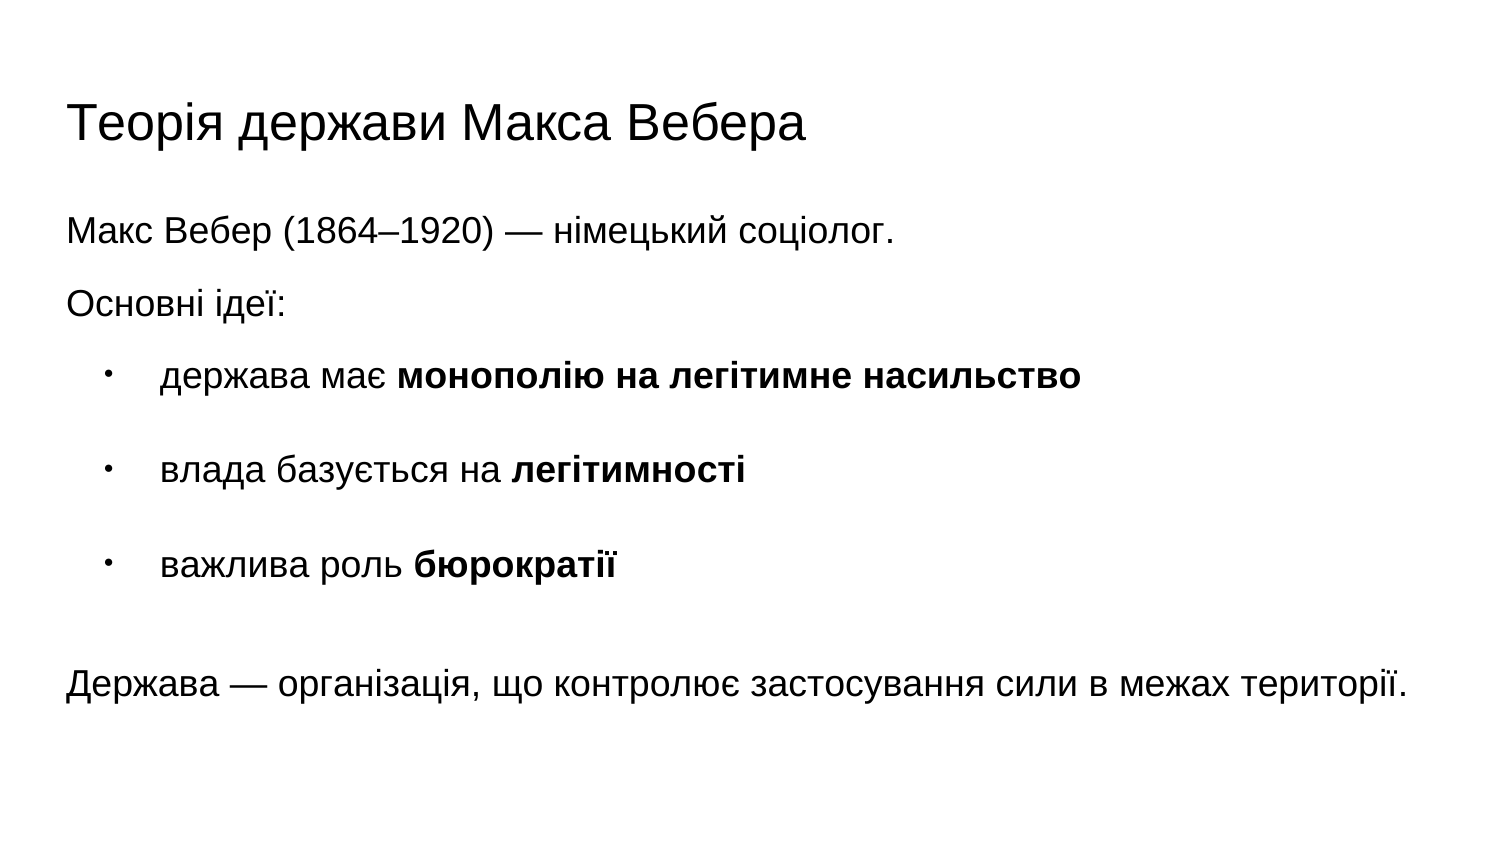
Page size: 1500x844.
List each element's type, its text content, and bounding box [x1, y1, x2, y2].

list Макс Вебер (1864–1920) — німецький соціолог. Основні ідеї: держава має монополію на легітимне насильство влада базується на легітимності важлива роль бюрократії Держава — організація, що контролює застосування сили в межах території. [51, 189, 1449, 750]
title Теорія держави Макса Вебера [51, 72, 1449, 167]
